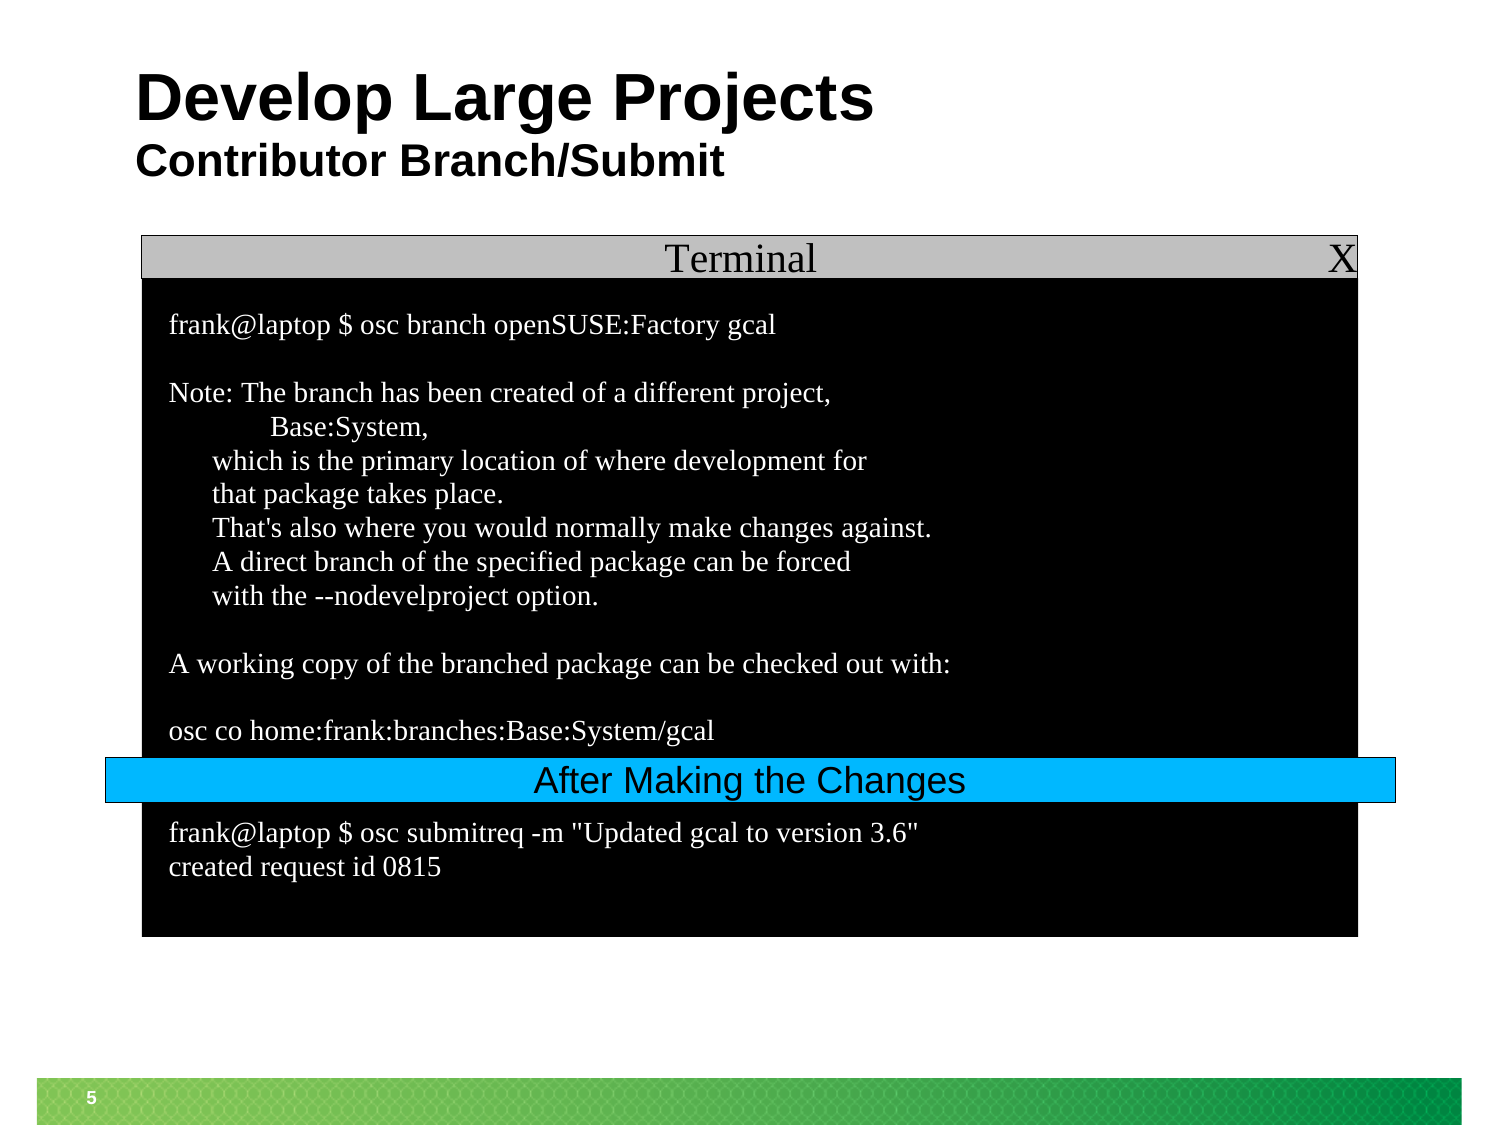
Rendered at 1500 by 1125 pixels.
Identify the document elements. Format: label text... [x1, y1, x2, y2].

text_box After Making the Changes [105, 757, 1396, 803]
text_box [141, 278, 1359, 757]
text_box frank@laptop $ osc branch openSUSE:Factory gcal Note: The branch has been created of a different project, Base:System, which is the primary location of where development for that package takes place. That's also where you would normally make changes against. A direct branch of the specified package can be forced with the --nodevelproject option. A working copy of the branched package can be checked out with: osc co home:frank:branches:Base:System/gcal frank@laptop $ osc submitreq -m "Updated gcal to version 3.6" created request id 0815 [168, 307, 1335, 757]
title Develop Large Projects Contributor Branch/Submit [135, 41, 1372, 204]
text_box Terminal X [141, 235, 1358, 278]
text_box frank@laptop $ osc branch openSUSE:Factory gcal Note: The branch has been created of a different project, Base:System, which is the primary location of where development for that package takes place. That's also where you would normally make changes against. A direct branch of the specified package can be forced with the --nodevelproject option. A working copy of the branched package can be checked out with: osc co home:frank:branches:Base:System/gcal frank@laptop $ osc submitreq -m "Updated gcal to version 3.6" created request id 0815 [168, 803, 1335, 919]
picture [36, 1078, 1462, 1125]
text_box [141, 803, 1359, 937]
